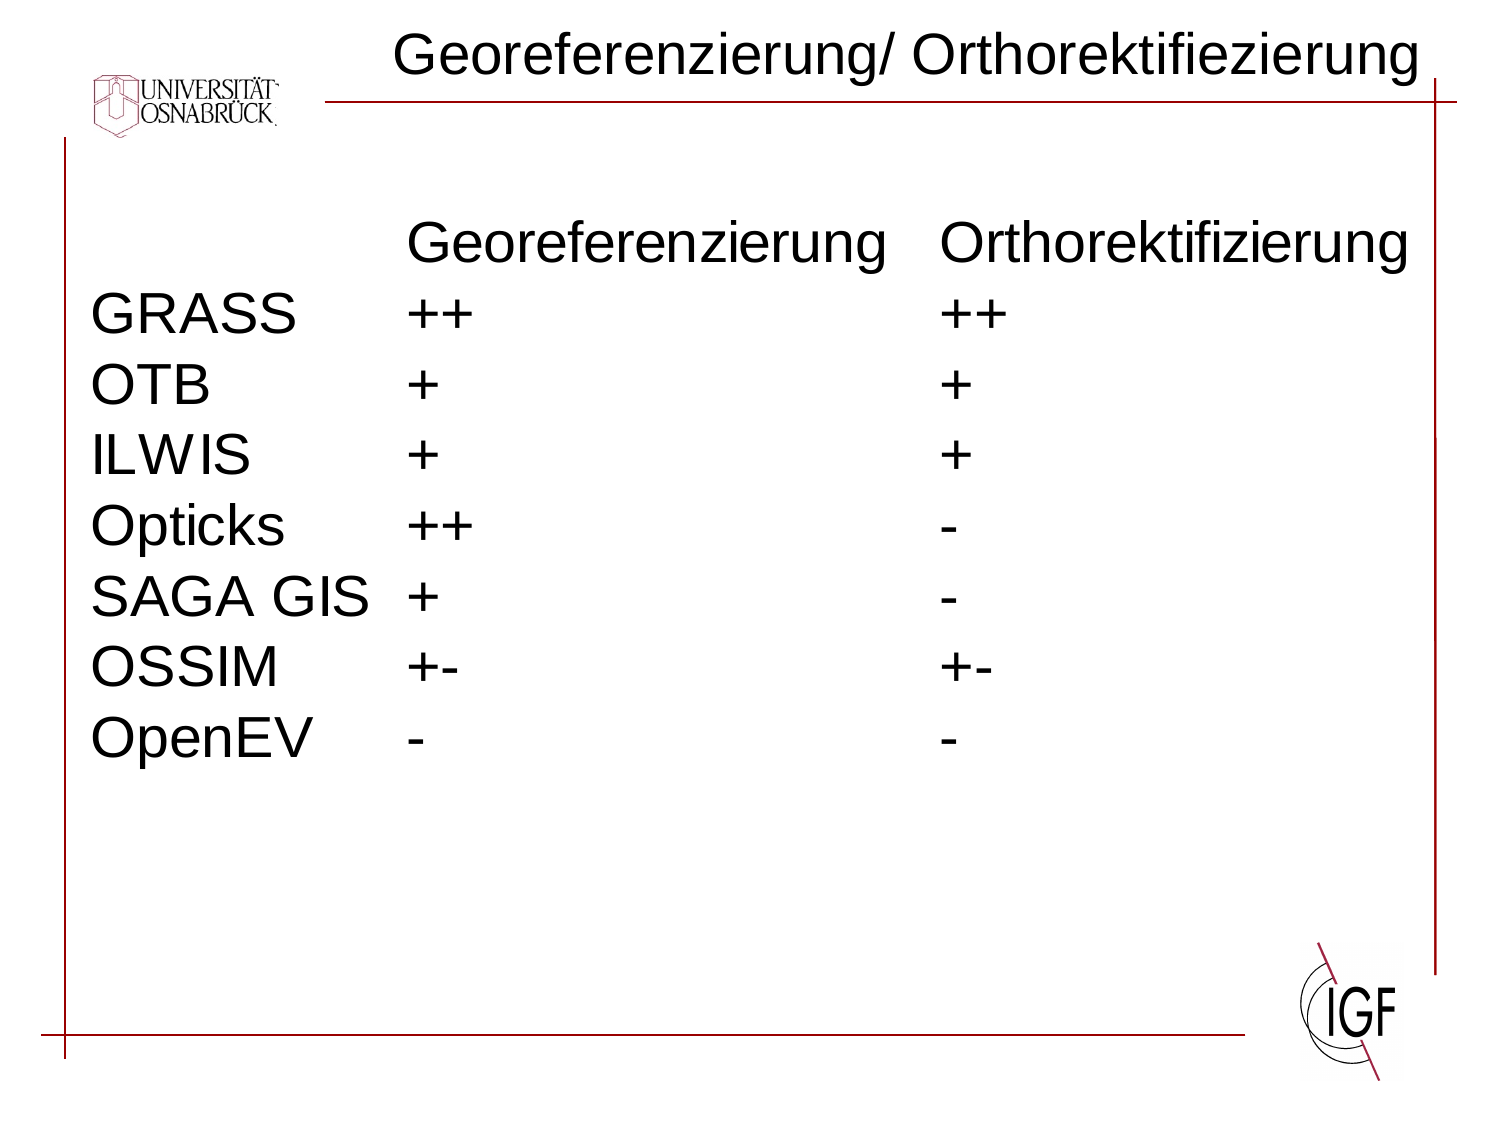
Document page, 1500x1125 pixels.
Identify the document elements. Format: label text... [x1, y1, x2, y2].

picture [93, 75, 279, 138]
chart [88, 206, 1463, 959]
title Georeferenzierung/ Orthorektifiezierung [295, 19, 1423, 89]
picture [1300, 959, 1404, 1081]
